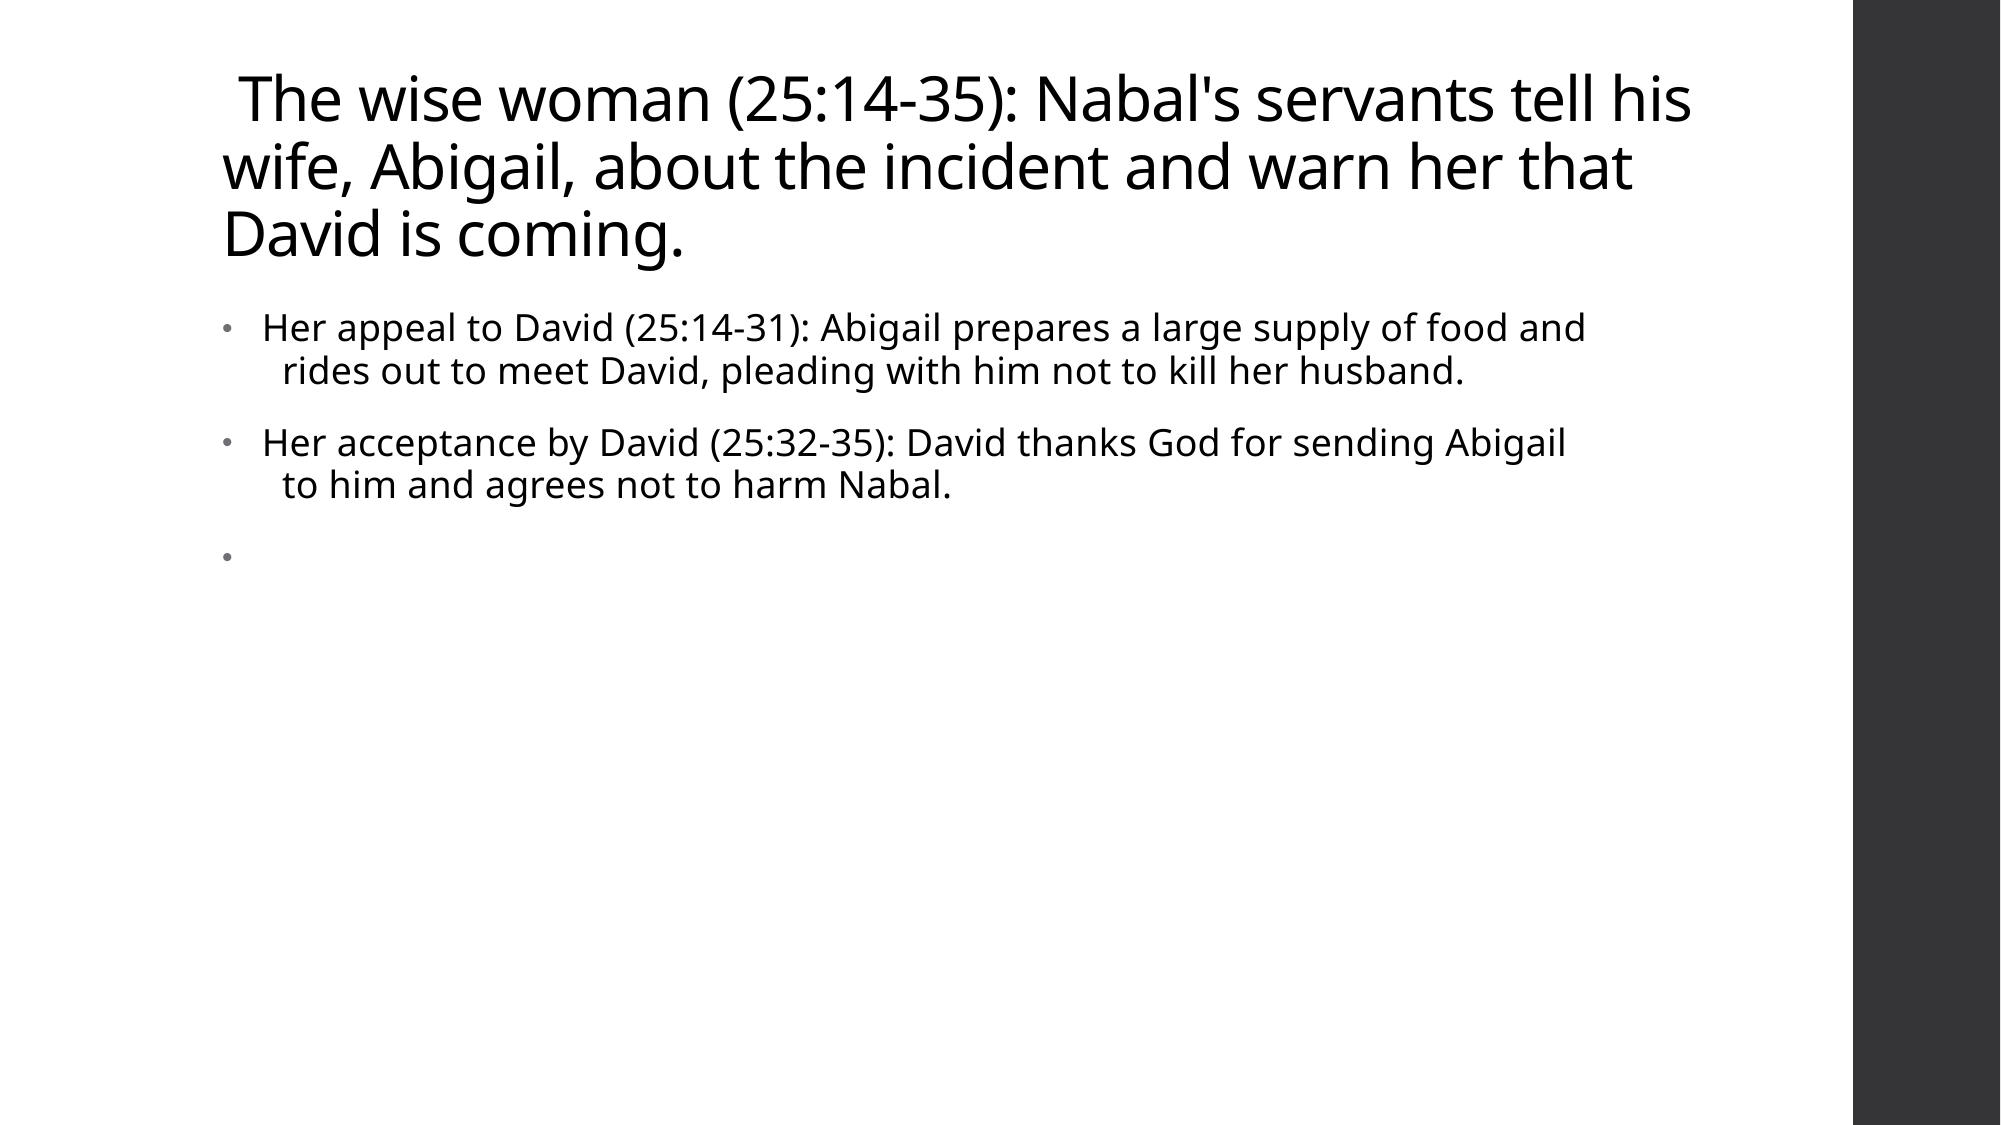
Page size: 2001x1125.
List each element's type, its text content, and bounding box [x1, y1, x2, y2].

title The wise woman (25:14-35): Nabal's servants tell his wife, Abigail, about the incident and warn her that David is coming. [206, 60, 1797, 278]
list Her appeal to David (25:14-31): Abigail prepares a large supply of food and rides out to meet David, pleading with him not to kill her husband. Her acceptance by David (25:32-35): David thanks God for sending Abigail to him and agrees not to harm Nabal. [206, 299, 1617, 1014]
